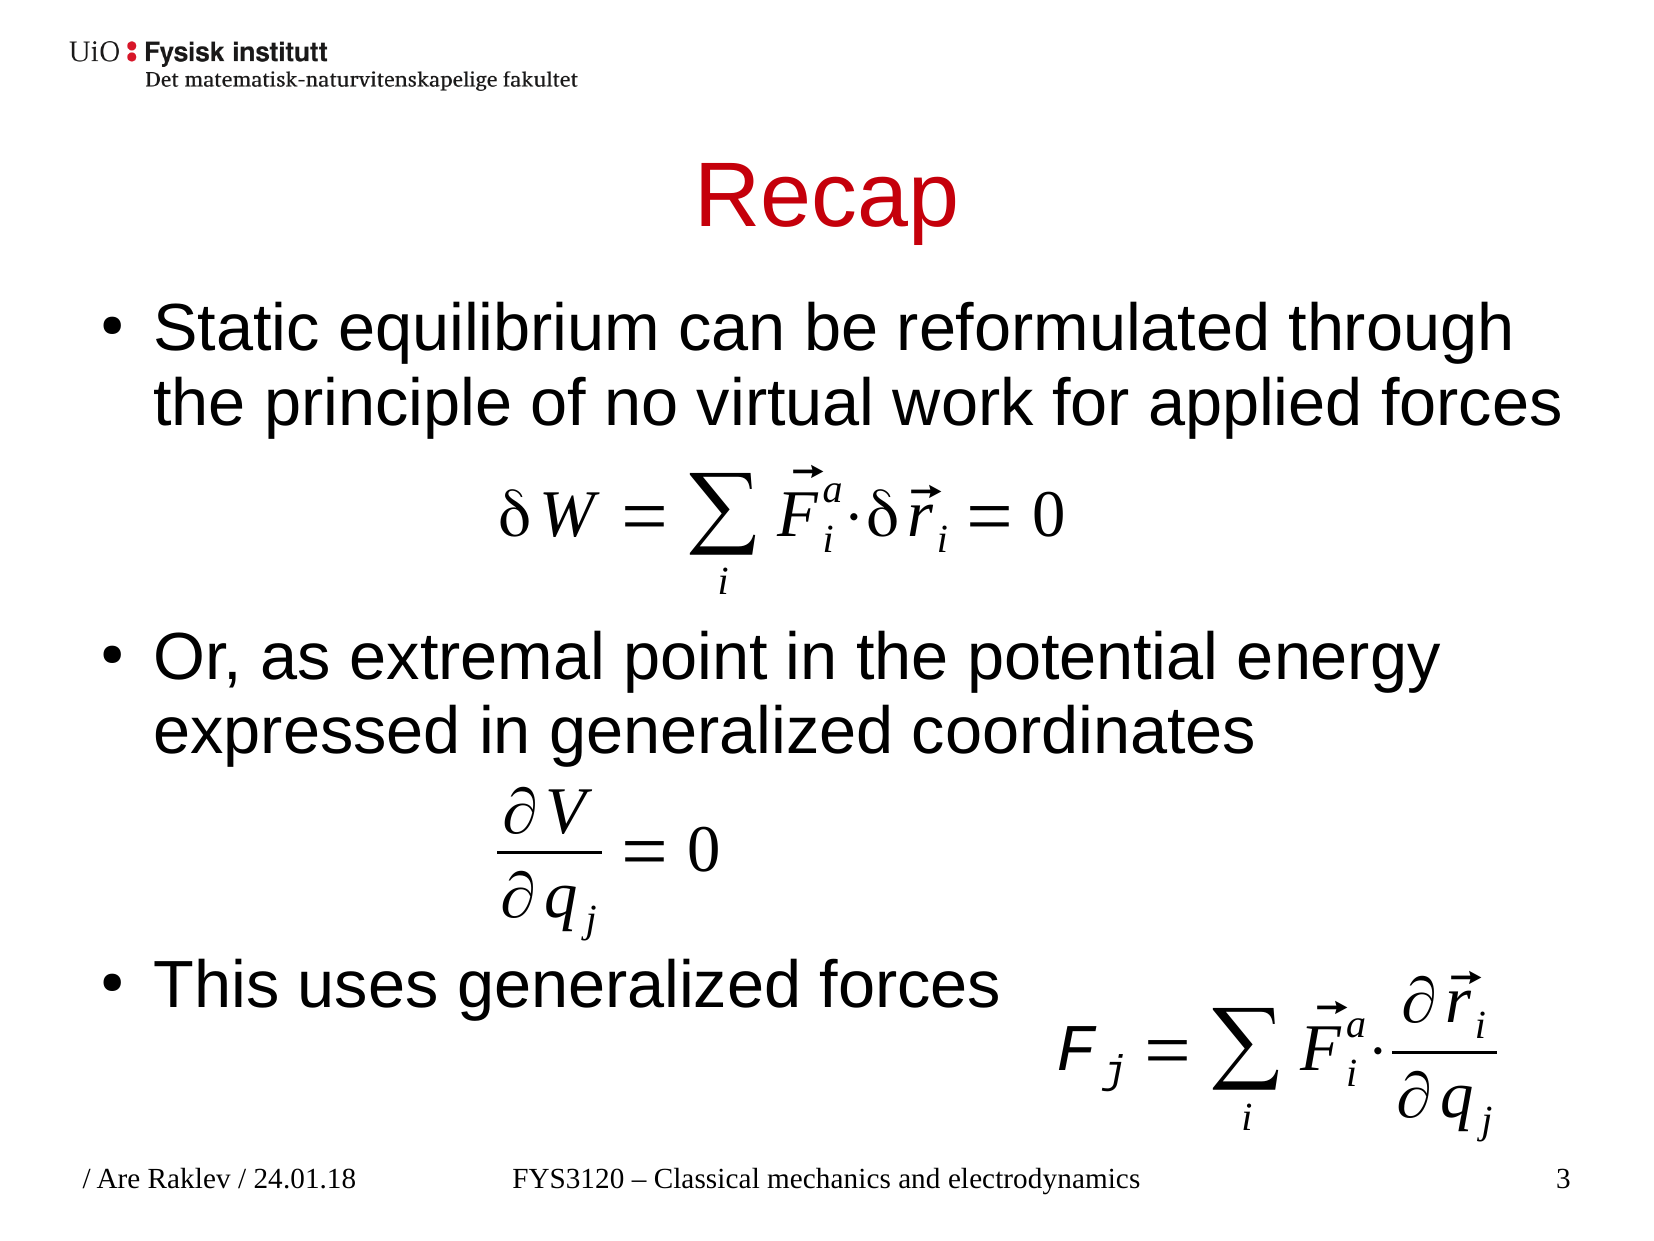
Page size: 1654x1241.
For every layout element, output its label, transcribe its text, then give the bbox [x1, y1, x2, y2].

chart [1050, 963, 1507, 1142]
list Static equilibrium can be reformulated through the principle of no virtual work for applied forces Or, as extremal point in the potential energy expressed in generalized coordinates This uses generalized forces [82, 290, 1571, 1094]
picture [68, 37, 581, 93]
chart [492, 461, 1072, 604]
chart [487, 773, 728, 942]
title Recap [82, 90, 1571, 290]
